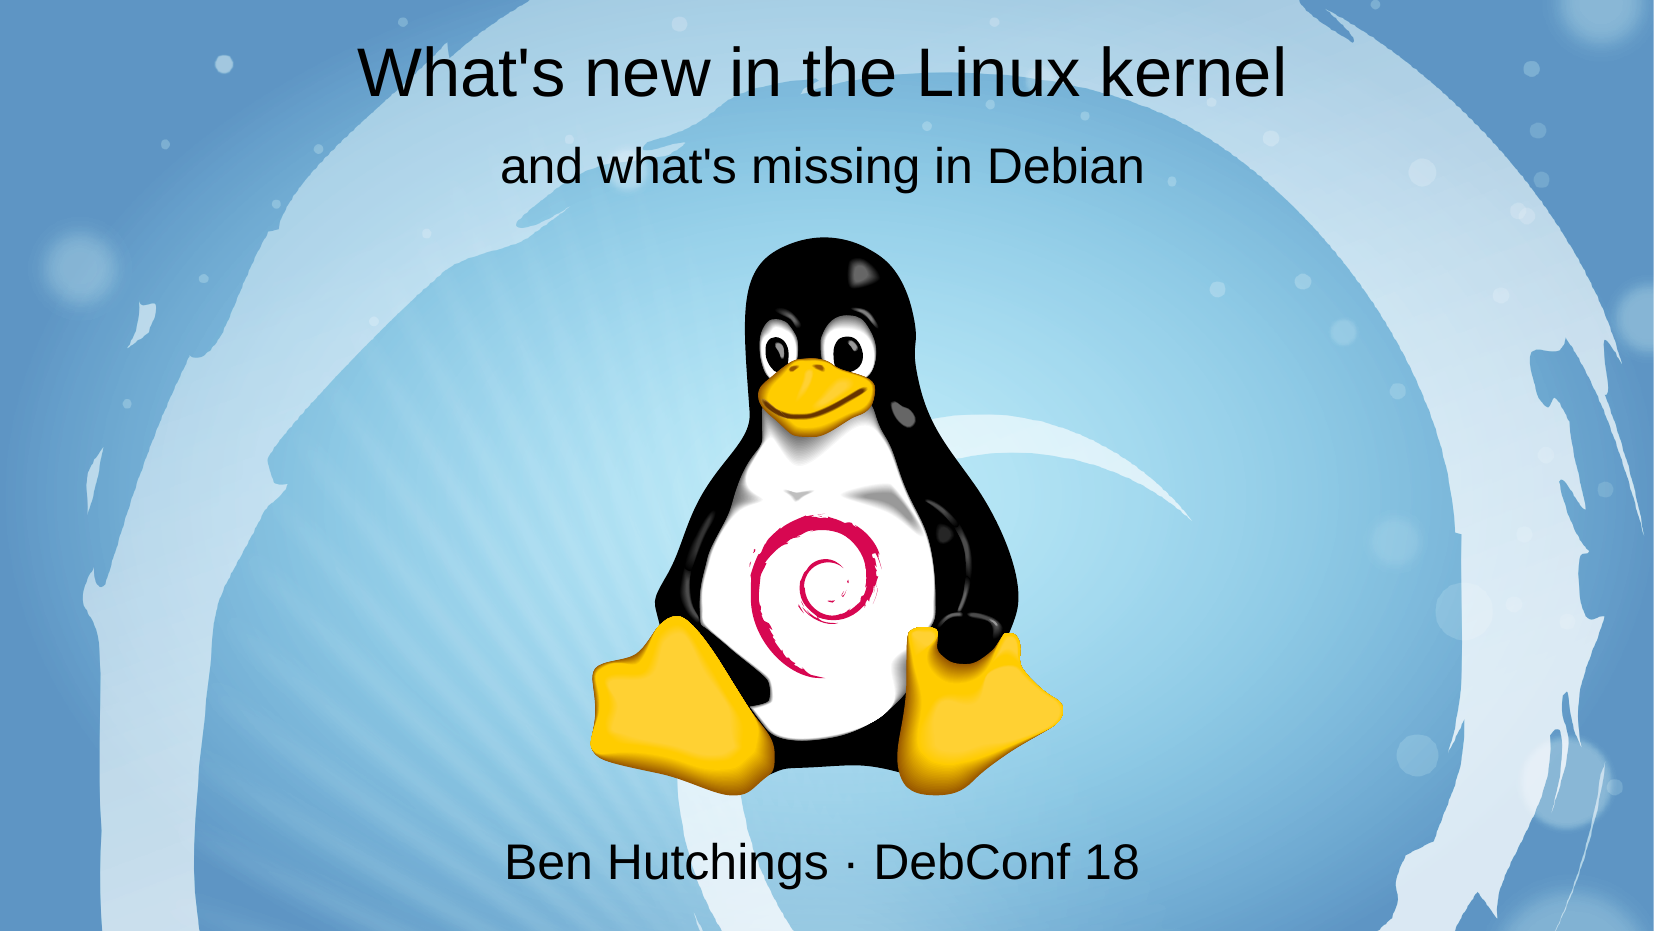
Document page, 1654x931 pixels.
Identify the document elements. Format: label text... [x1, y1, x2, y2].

picture [0, 0, 1654, 931]
text_box Ben Hutchings · DebConf 18 [168, 826, 1477, 916]
text_box and what's missing in Debian [160, 131, 1485, 202]
title What's new in the Linux kernel [109, 0, 1536, 146]
